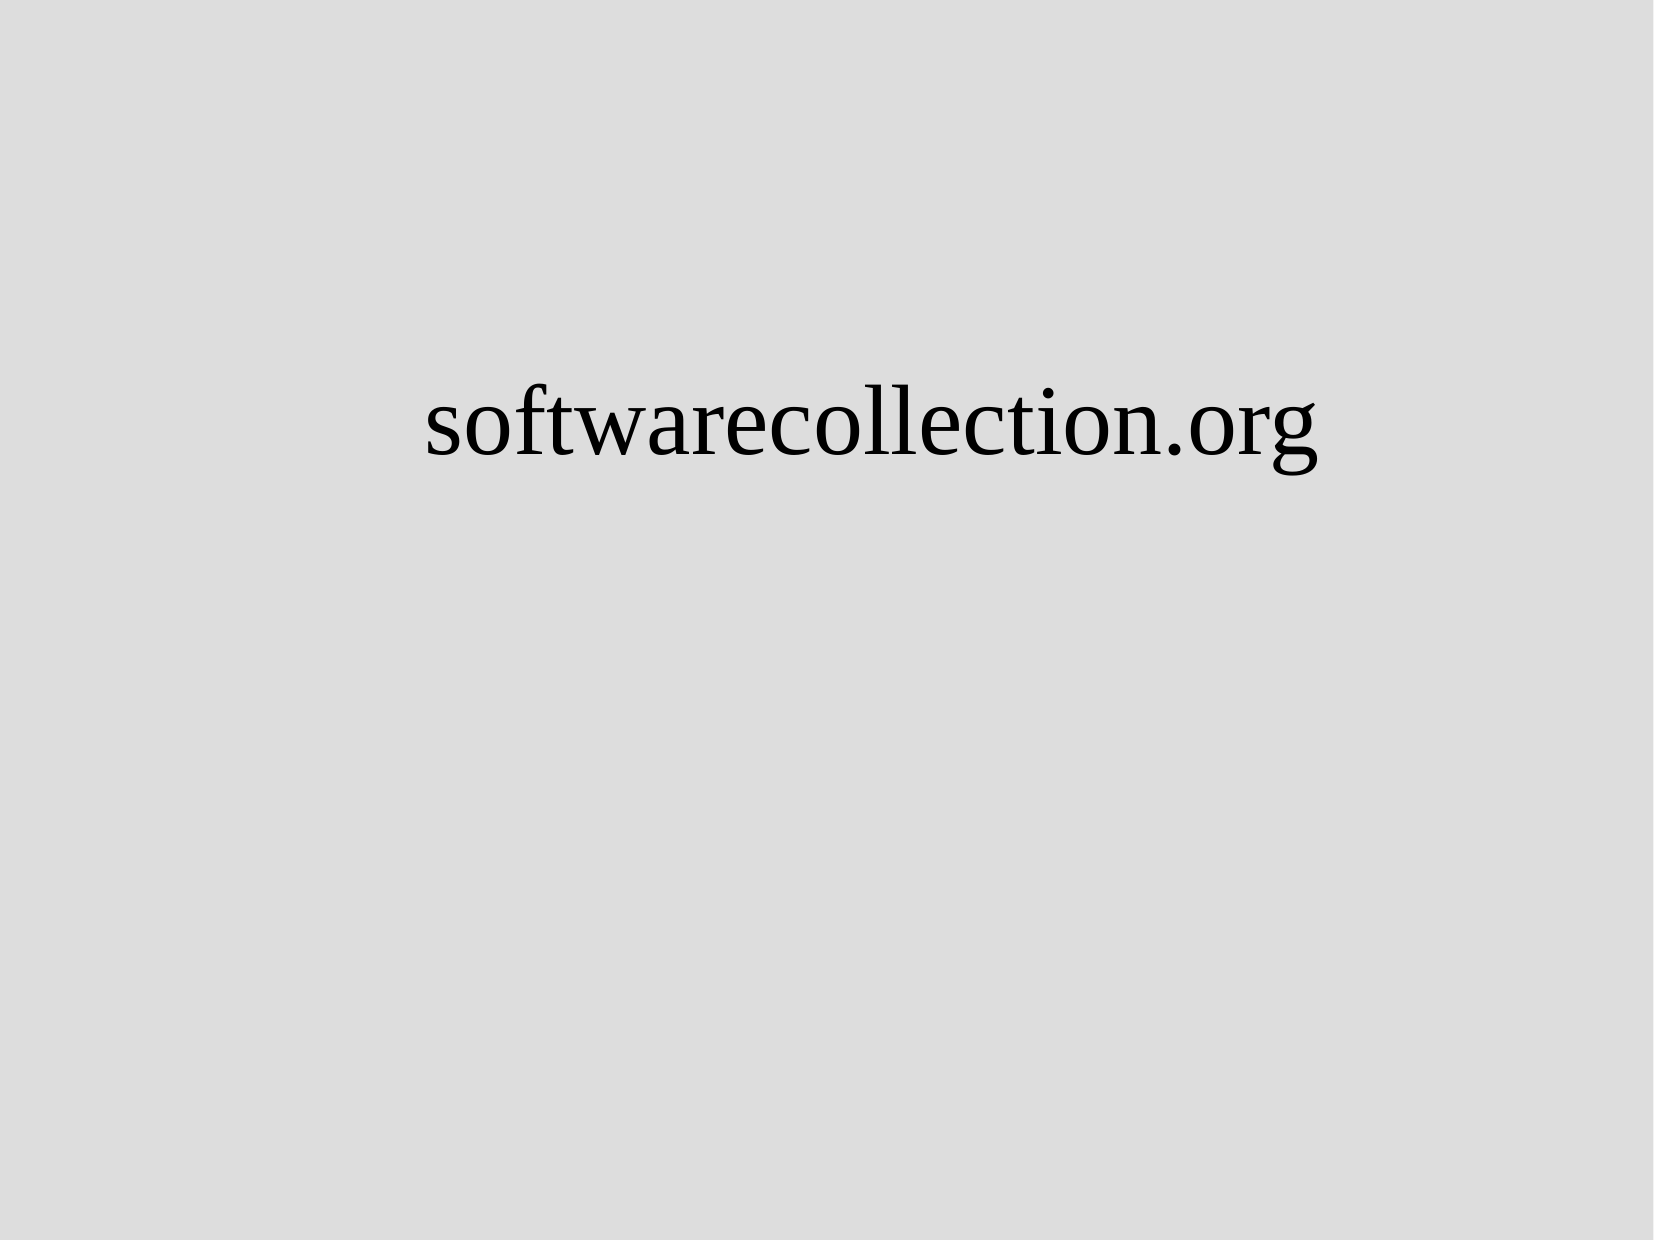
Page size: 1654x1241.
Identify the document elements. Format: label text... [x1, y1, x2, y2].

text_box softwarecollection.org [271, 357, 1473, 484]
subtitle [82, 49, 1571, 1010]
